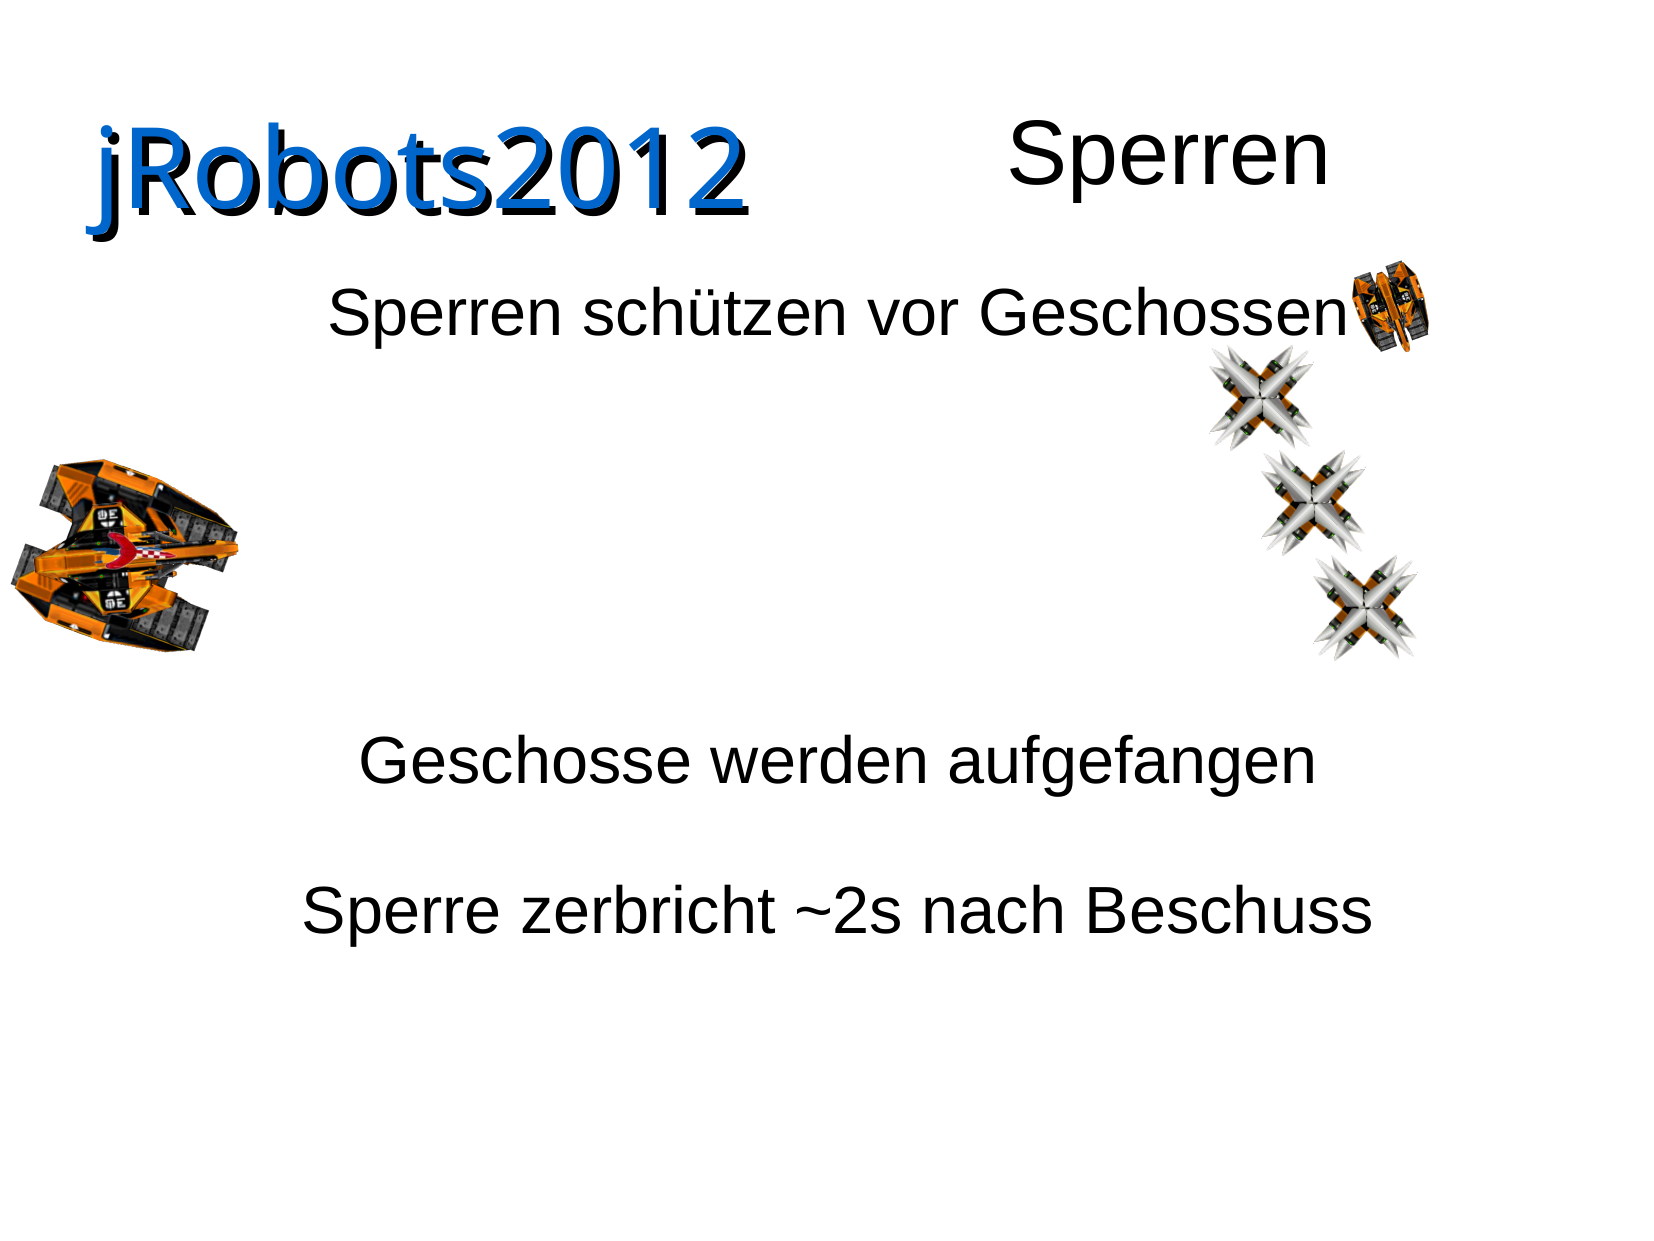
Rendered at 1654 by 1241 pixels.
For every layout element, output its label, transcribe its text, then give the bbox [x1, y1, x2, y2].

picture [1260, 450, 1418, 661]
subtitle Sperren schützen vor Geschossen Geschosse werden aufgefangen Sperre zerbricht ~2s nach Beschuss [82, 265, 1595, 1182]
title Sperren [767, 49, 1571, 257]
picture [0, 443, 249, 674]
picture [1345, 256, 1440, 364]
